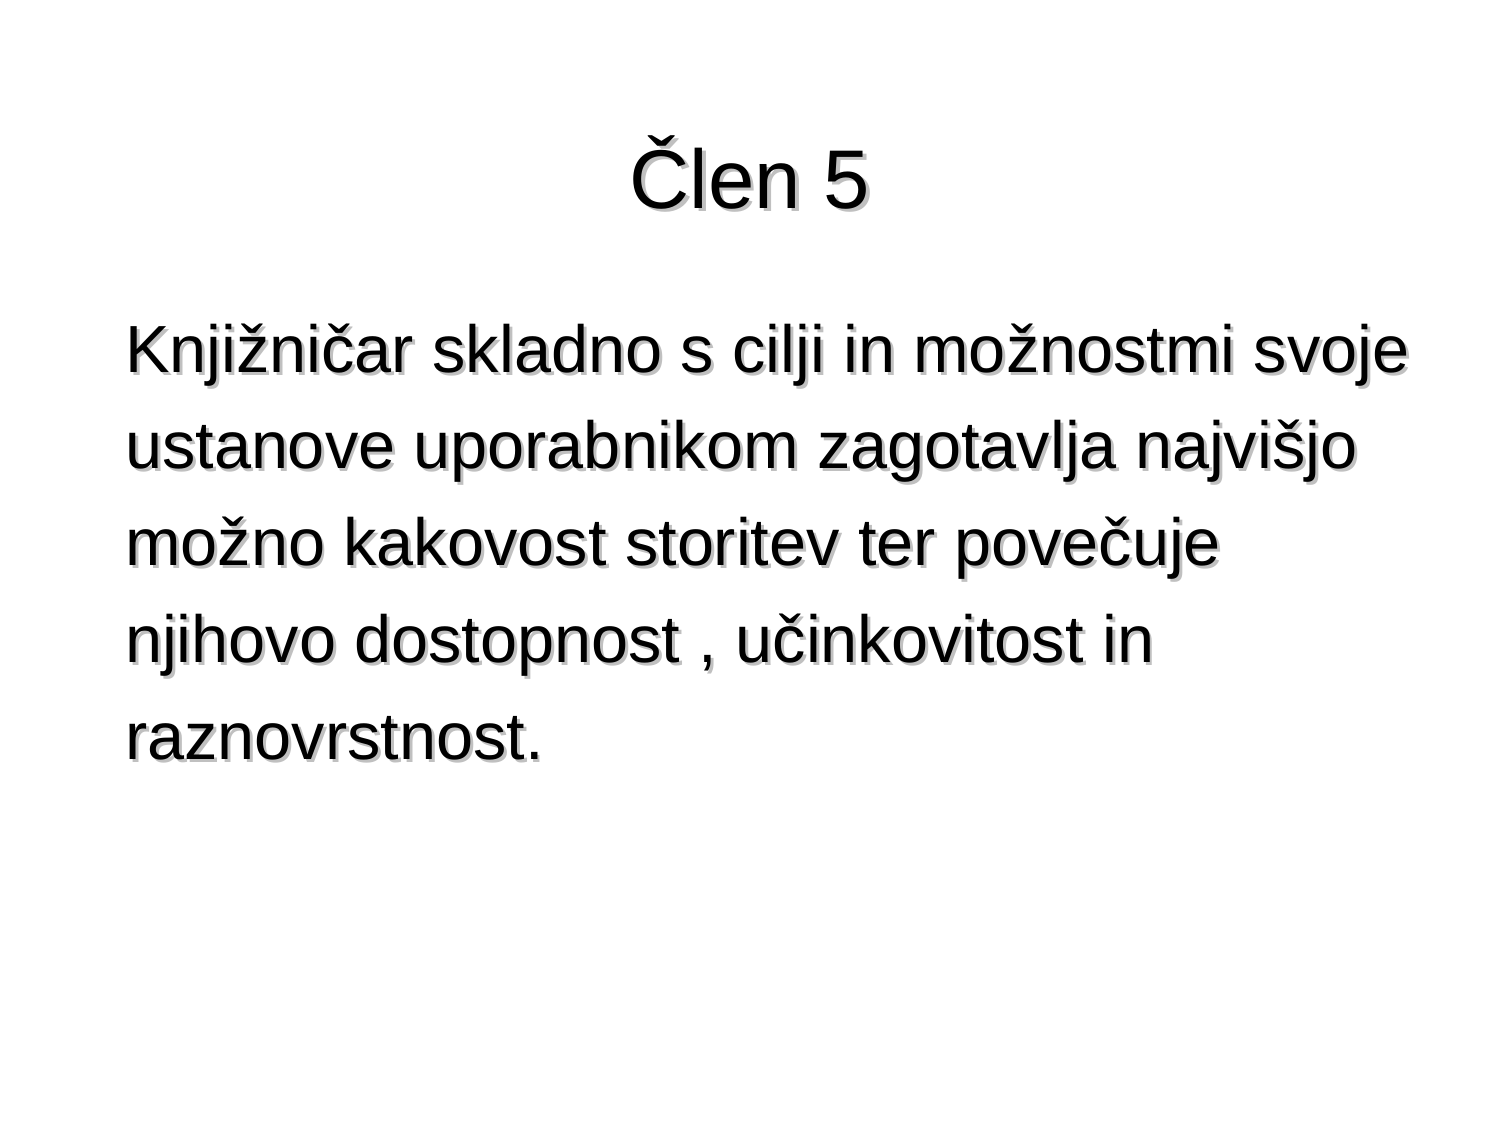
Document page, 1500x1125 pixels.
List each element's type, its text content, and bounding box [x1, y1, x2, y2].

title Člen 5 [75, 25, 1426, 233]
text_box Knjižničar skladno s cilji in možnostmi svoje ustanove uporabnikom zagotavlja najvišjo možno kakovost storitev ter povečuje njihovo dostopnost , učinkovitost in raznovrstnost. [110, 297, 1461, 1042]
list [75, 262, 1426, 1006]
